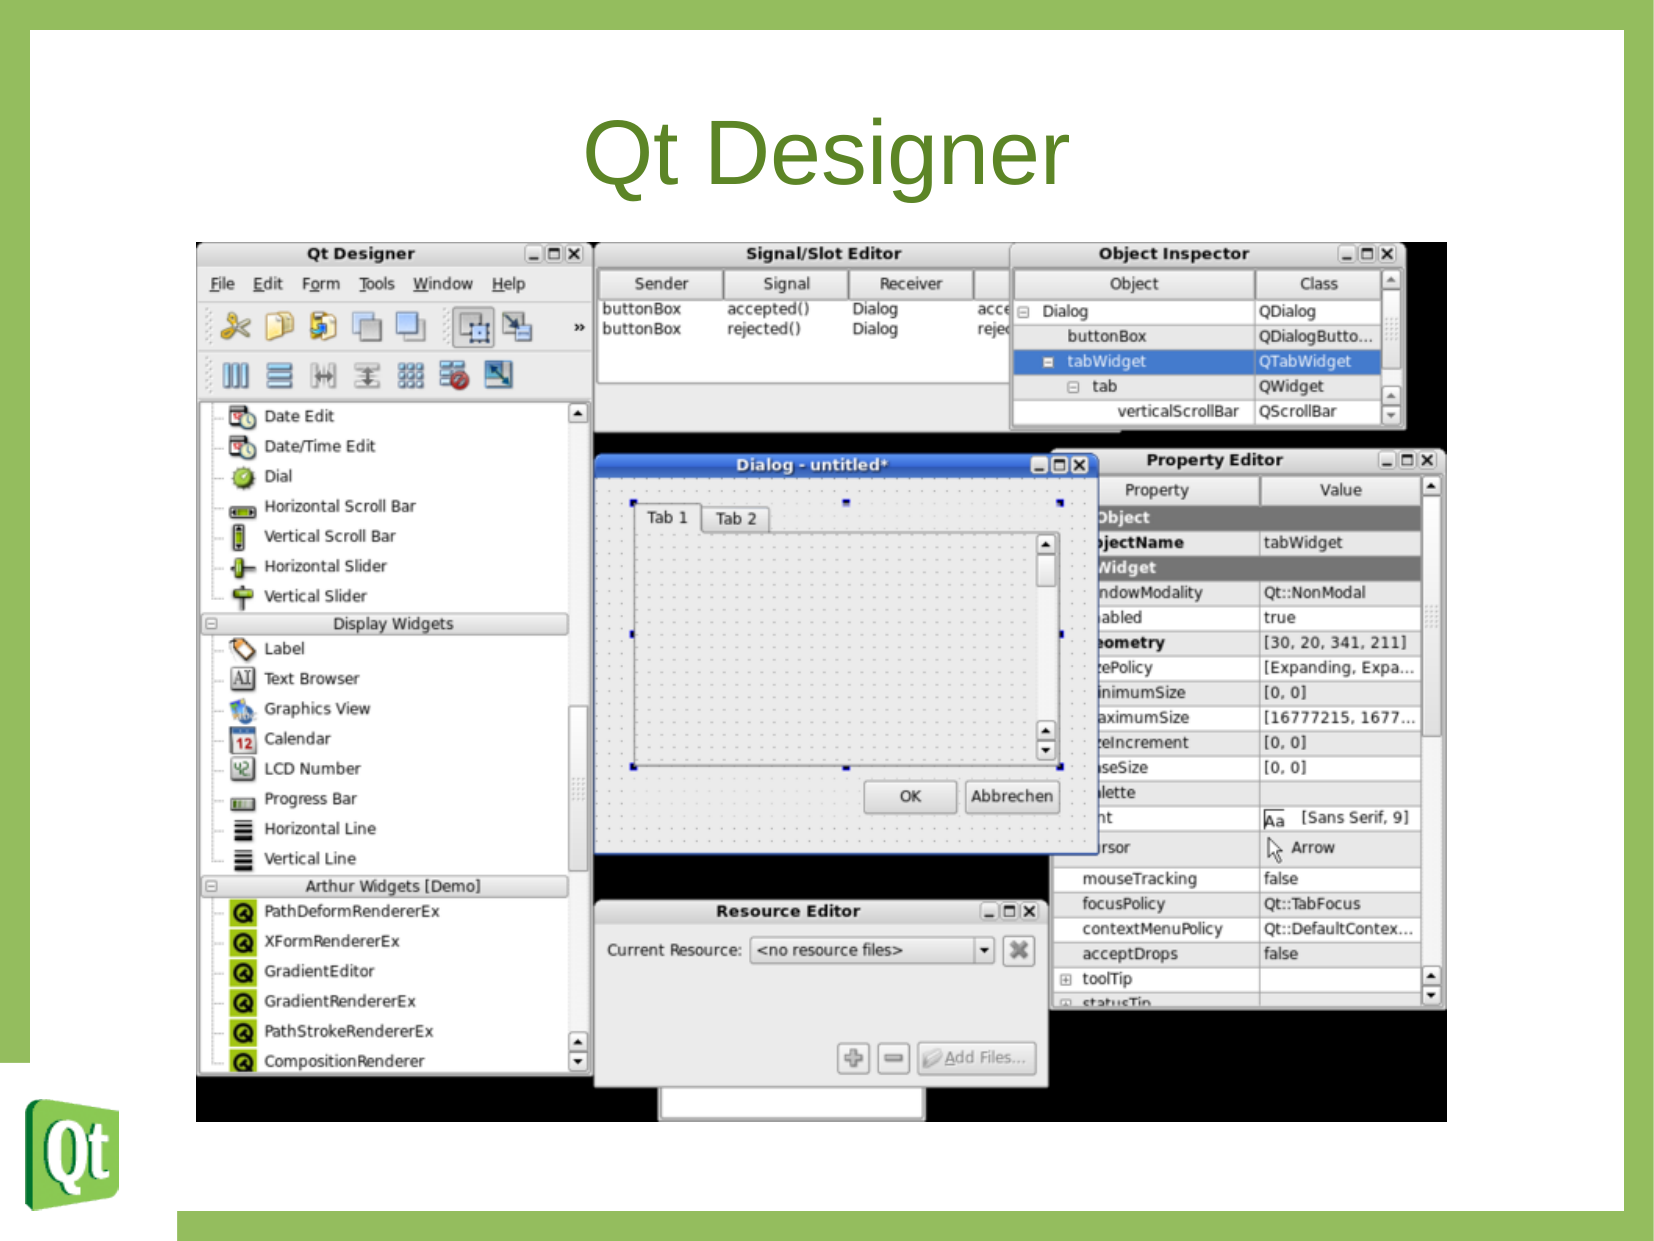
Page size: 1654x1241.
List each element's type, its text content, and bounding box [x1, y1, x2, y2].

picture [25, 1099, 119, 1211]
title Qt Designer [82, 49, 1571, 257]
picture [196, 242, 1447, 1123]
